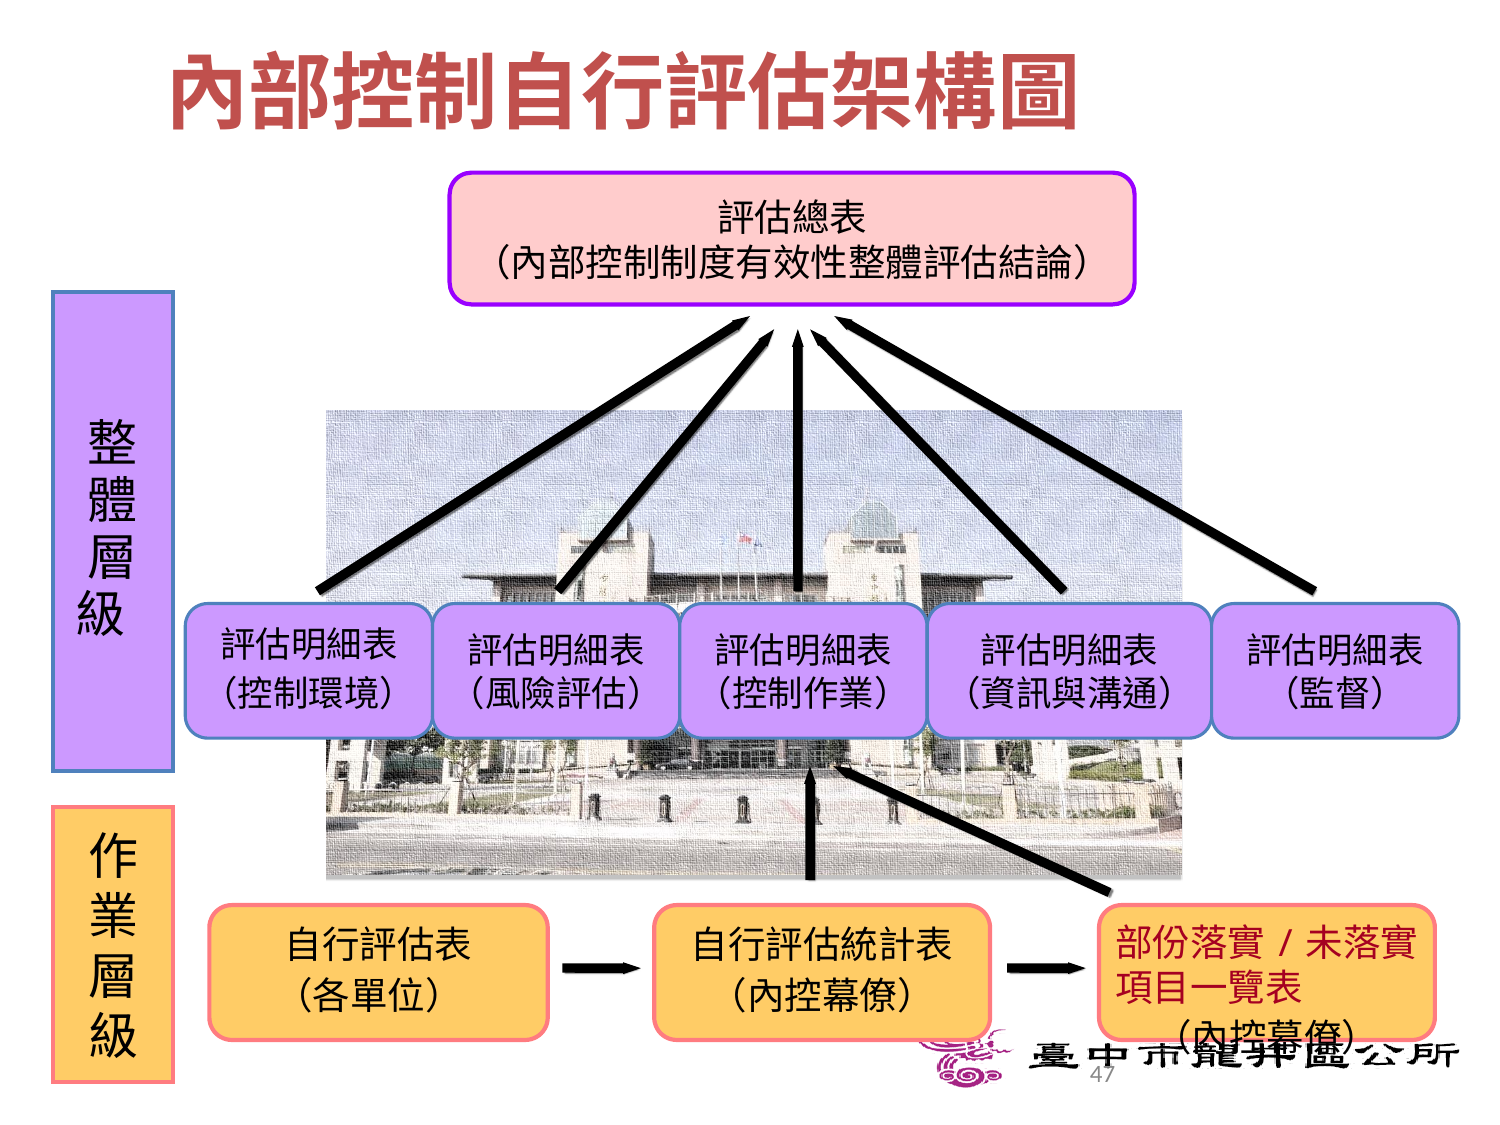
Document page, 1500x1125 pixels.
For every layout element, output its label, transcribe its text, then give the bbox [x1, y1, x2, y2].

text_box 評估總表 （內部控制制度有效性整體評估結論） [449, 172, 1135, 305]
text_box 47 [1074, 1042, 1426, 1103]
text_box 評估明細表 （資訊與溝通） [927, 603, 1212, 739]
text_box 自行評估表 （各單位） [209, 905, 548, 1040]
text_box 自行評估統計表 （內控幕僚） [654, 905, 991, 1040]
text_box 評估明細表 （控制環境） [185, 603, 432, 739]
title 內部控制自行評估架構圖 [150, 31, 1500, 148]
text_box 評估明細表 （風險評估） [432, 603, 680, 739]
text_box 整 體 層 級 [53, 292, 173, 771]
text_box 評估明細表 （控制作業） [679, 603, 927, 739]
text_box 評估明細表 （監督） [1211, 603, 1459, 739]
text_box 部份落實/未落實項目一覽表 （內控幕僚） [1099, 905, 1435, 1040]
text_box 作 業 層 級 [53, 807, 173, 1082]
